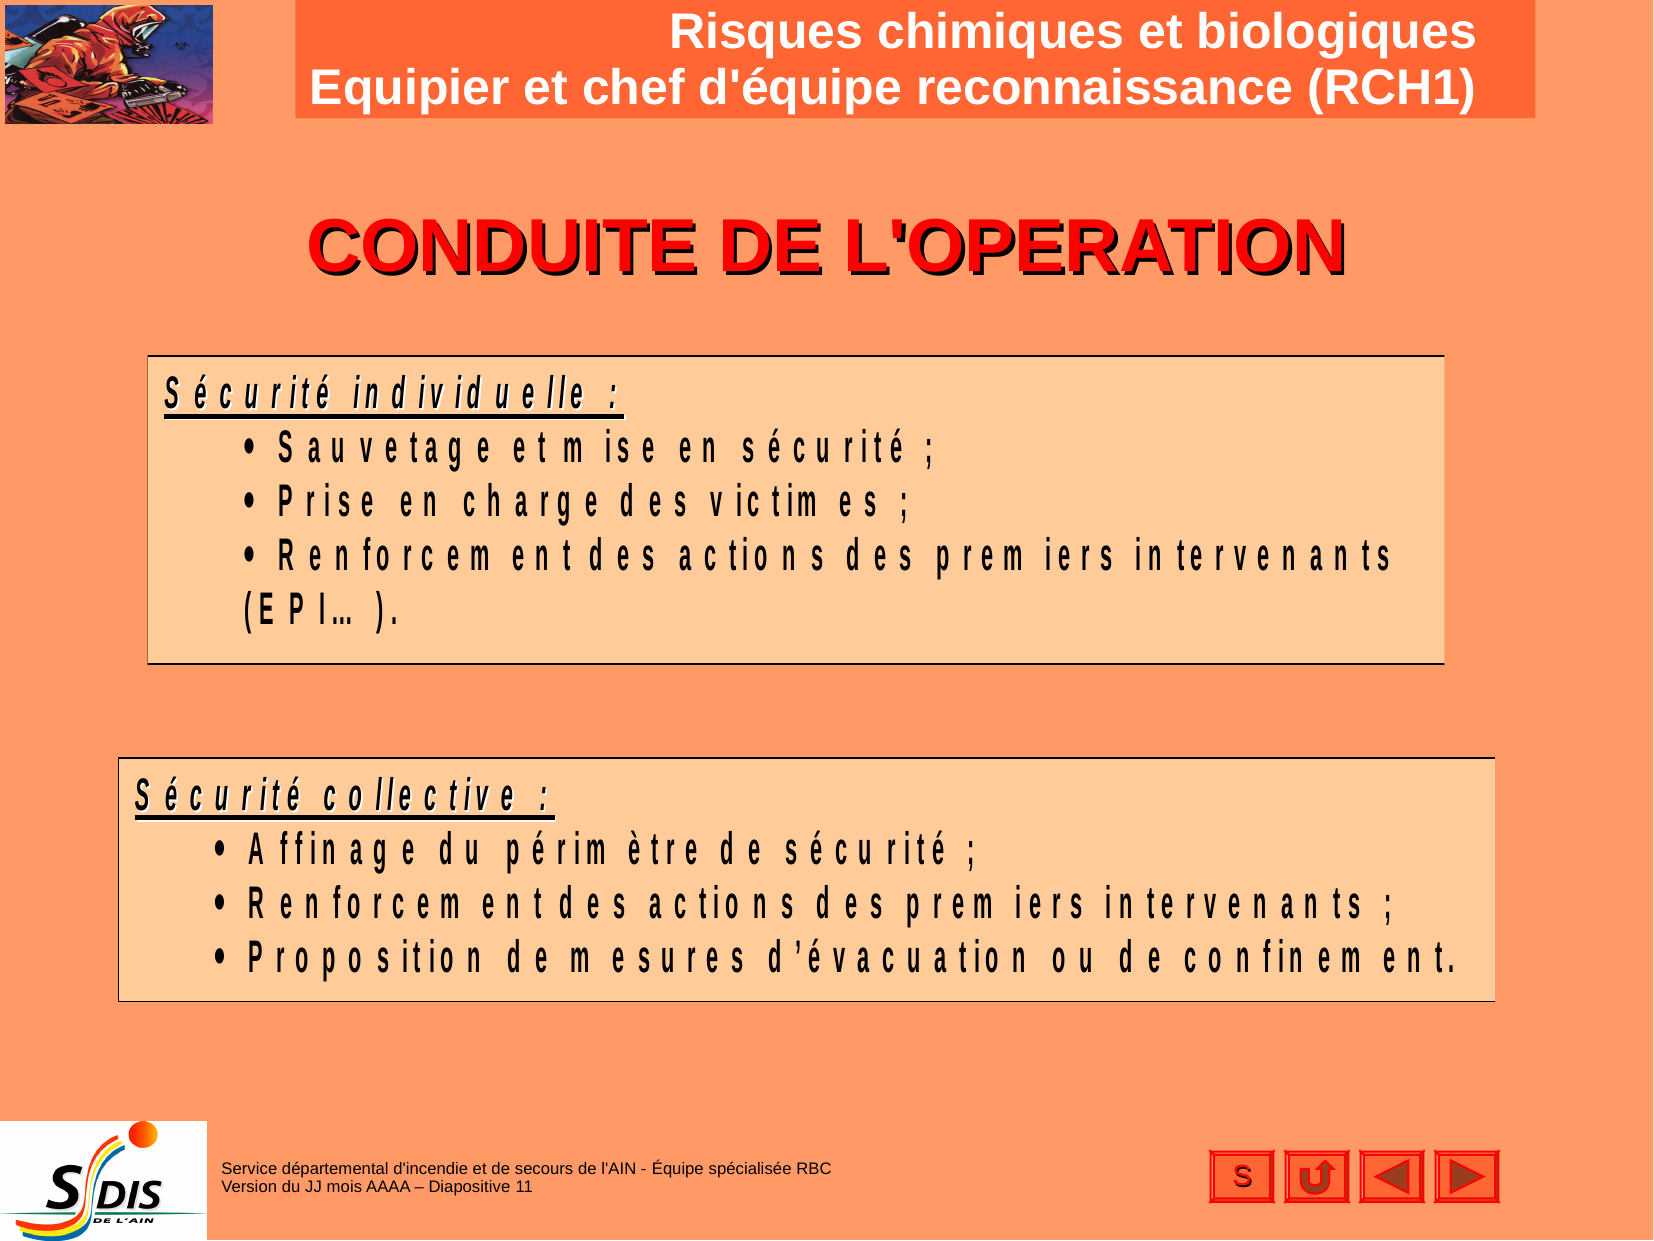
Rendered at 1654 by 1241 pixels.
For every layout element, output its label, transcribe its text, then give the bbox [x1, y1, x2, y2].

text_box [1287, 1151, 1349, 1202]
text_box [1437, 1151, 1499, 1202]
text_box [1362, 1151, 1424, 1202]
picture [0, 1121, 207, 1241]
text_box CONDUITE DE L'OPERATION [59, 196, 1595, 296]
picture [118, 757, 1495, 1004]
picture [147, 354, 1445, 689]
text_box [1212, 1151, 1274, 1202]
text_box S [1217, 1151, 1267, 1200]
picture [5, 5, 213, 124]
